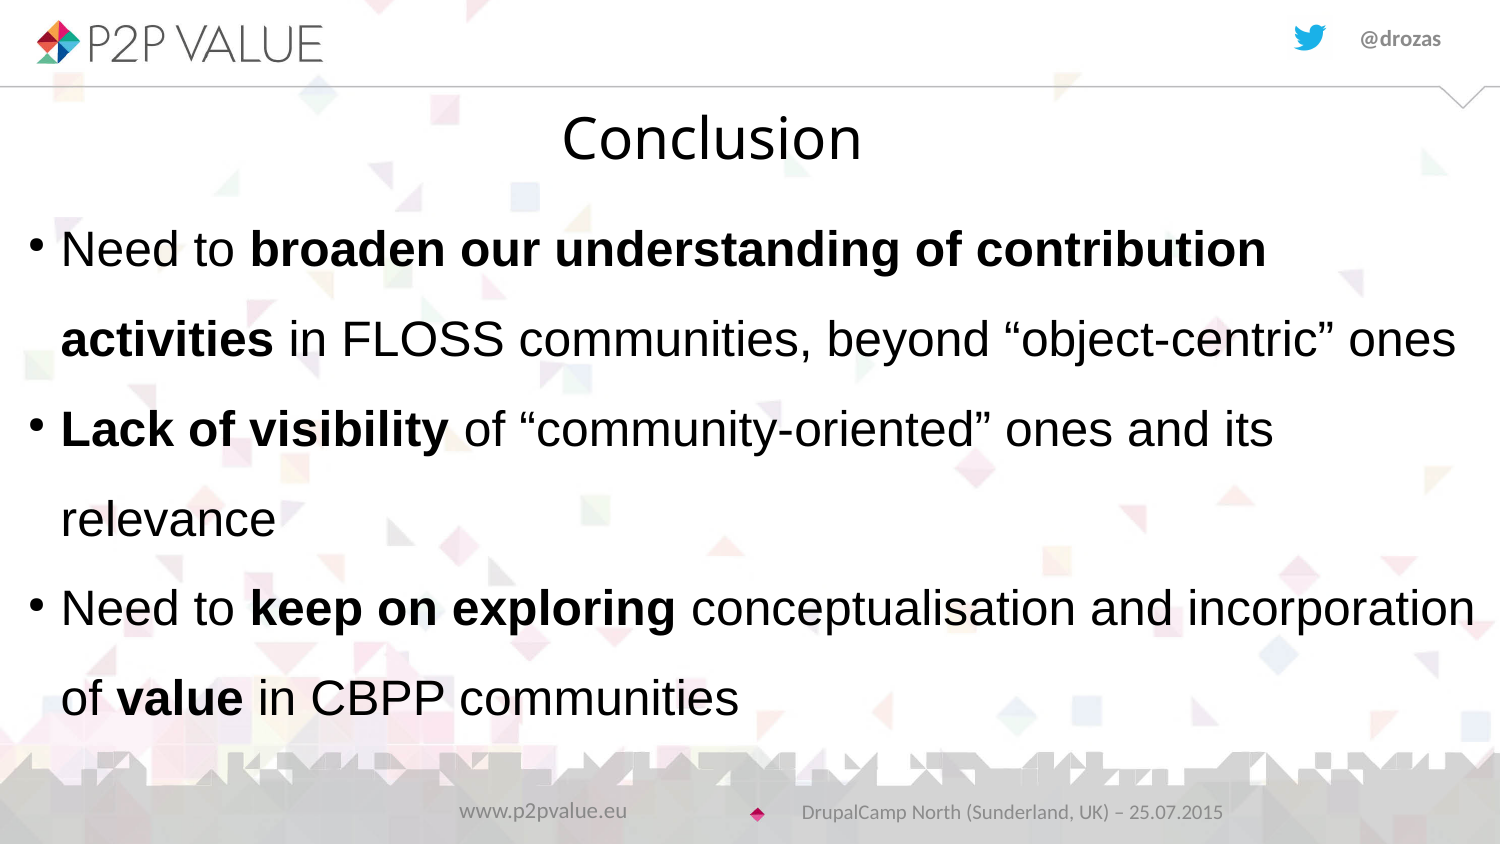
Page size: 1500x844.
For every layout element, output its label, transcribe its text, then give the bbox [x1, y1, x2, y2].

picture [0, 0, 1500, 844]
text_box www.p2pvalue.eu [453, 789, 672, 829]
subtitle Need to broaden our understanding of contribution activities in FLOSS communities, beyond “object-centric” ones Lack of visibility of “community-oriented” ones and its relevance Need to keep on exploring conceptualisation and incorporation of value in CBPP communities [14, 180, 1495, 781]
text_box DrupalCamp North (Sunderland, UK) – 25.07.2015 [788, 788, 1481, 834]
text_box @drozas [1333, 15, 1455, 60]
title Conclusion [60, 92, 1366, 180]
